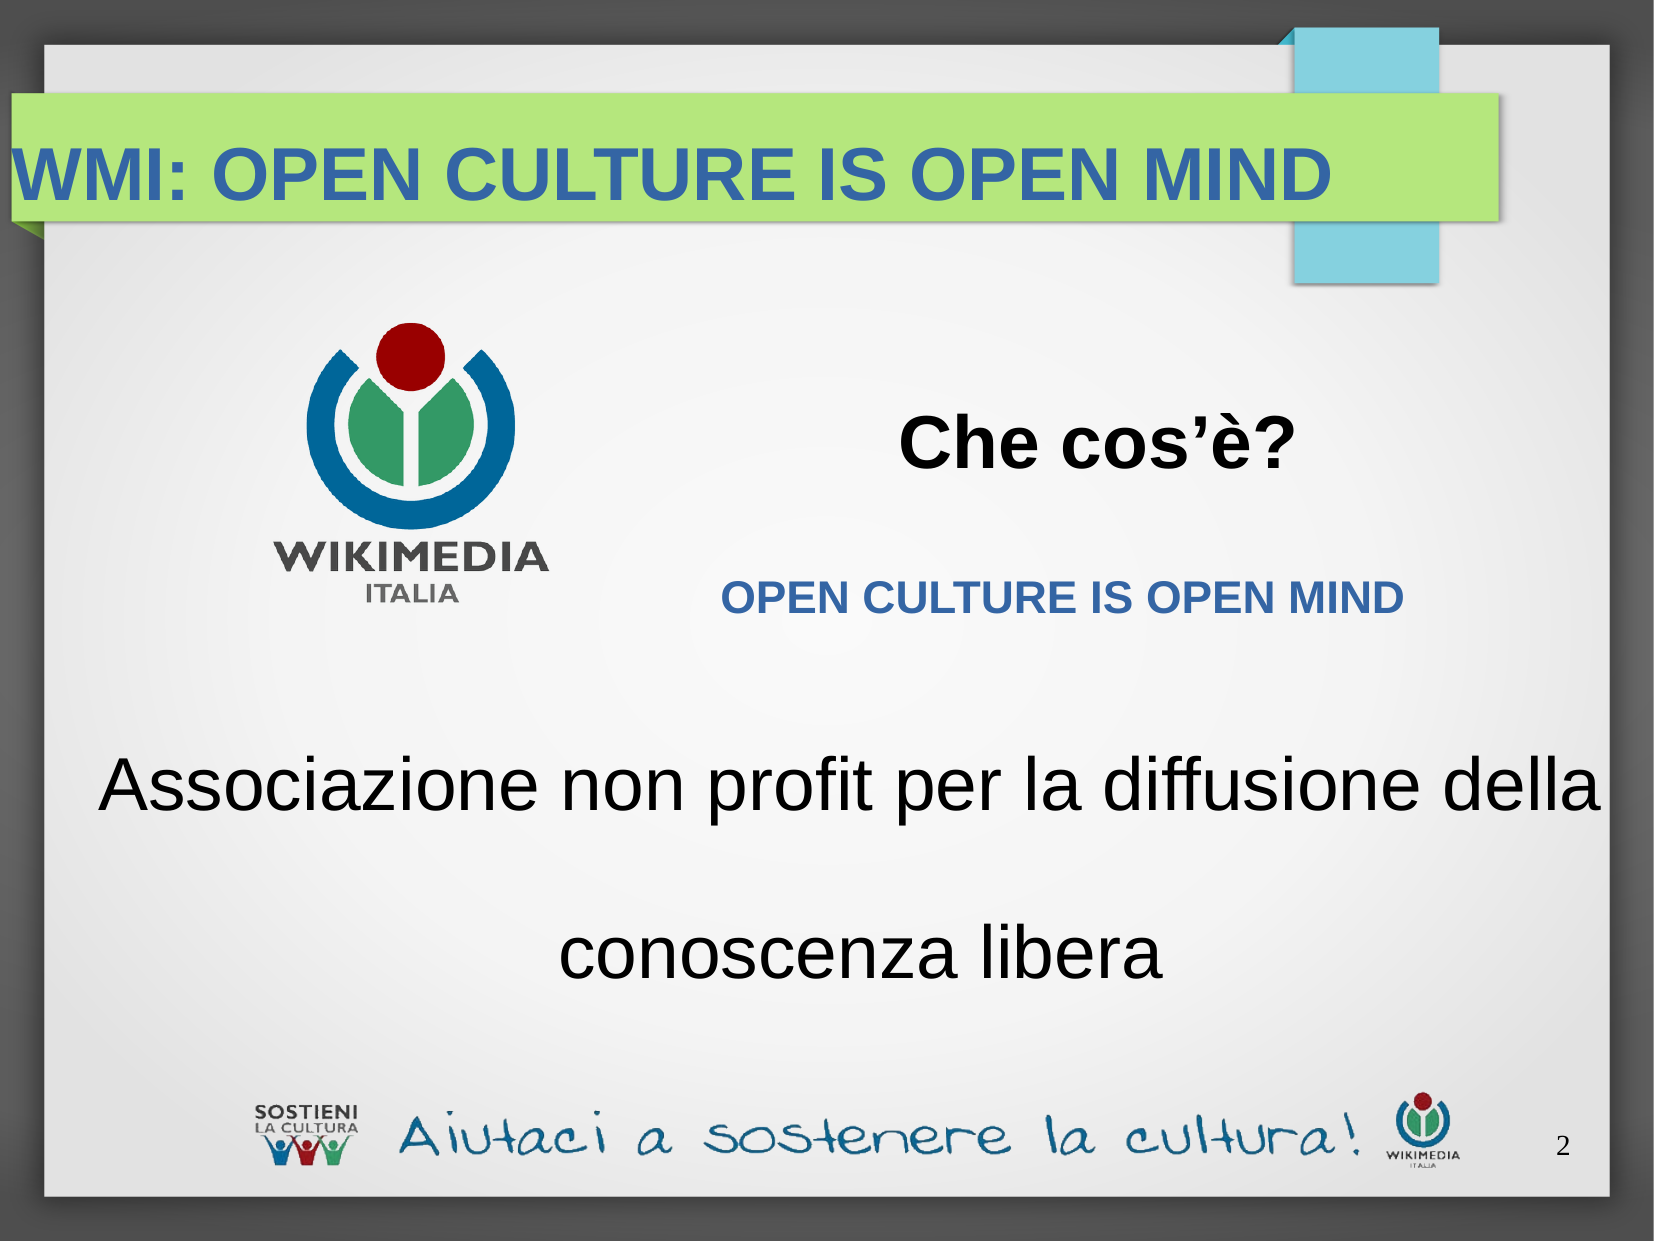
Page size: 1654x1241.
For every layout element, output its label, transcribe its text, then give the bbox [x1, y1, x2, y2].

picture [0, 0, 1654, 1241]
text_box Che cos’è? [785, 342, 1412, 544]
subtitle Associazione non profit per la diffusione della conoscenza libera [94, 614, 1607, 1123]
title WMI: OPEN CULTURE IS OPEN MIND [11, 17, 1642, 249]
title OPEN CULTURE IS OPEN MIND [720, 569, 1489, 626]
